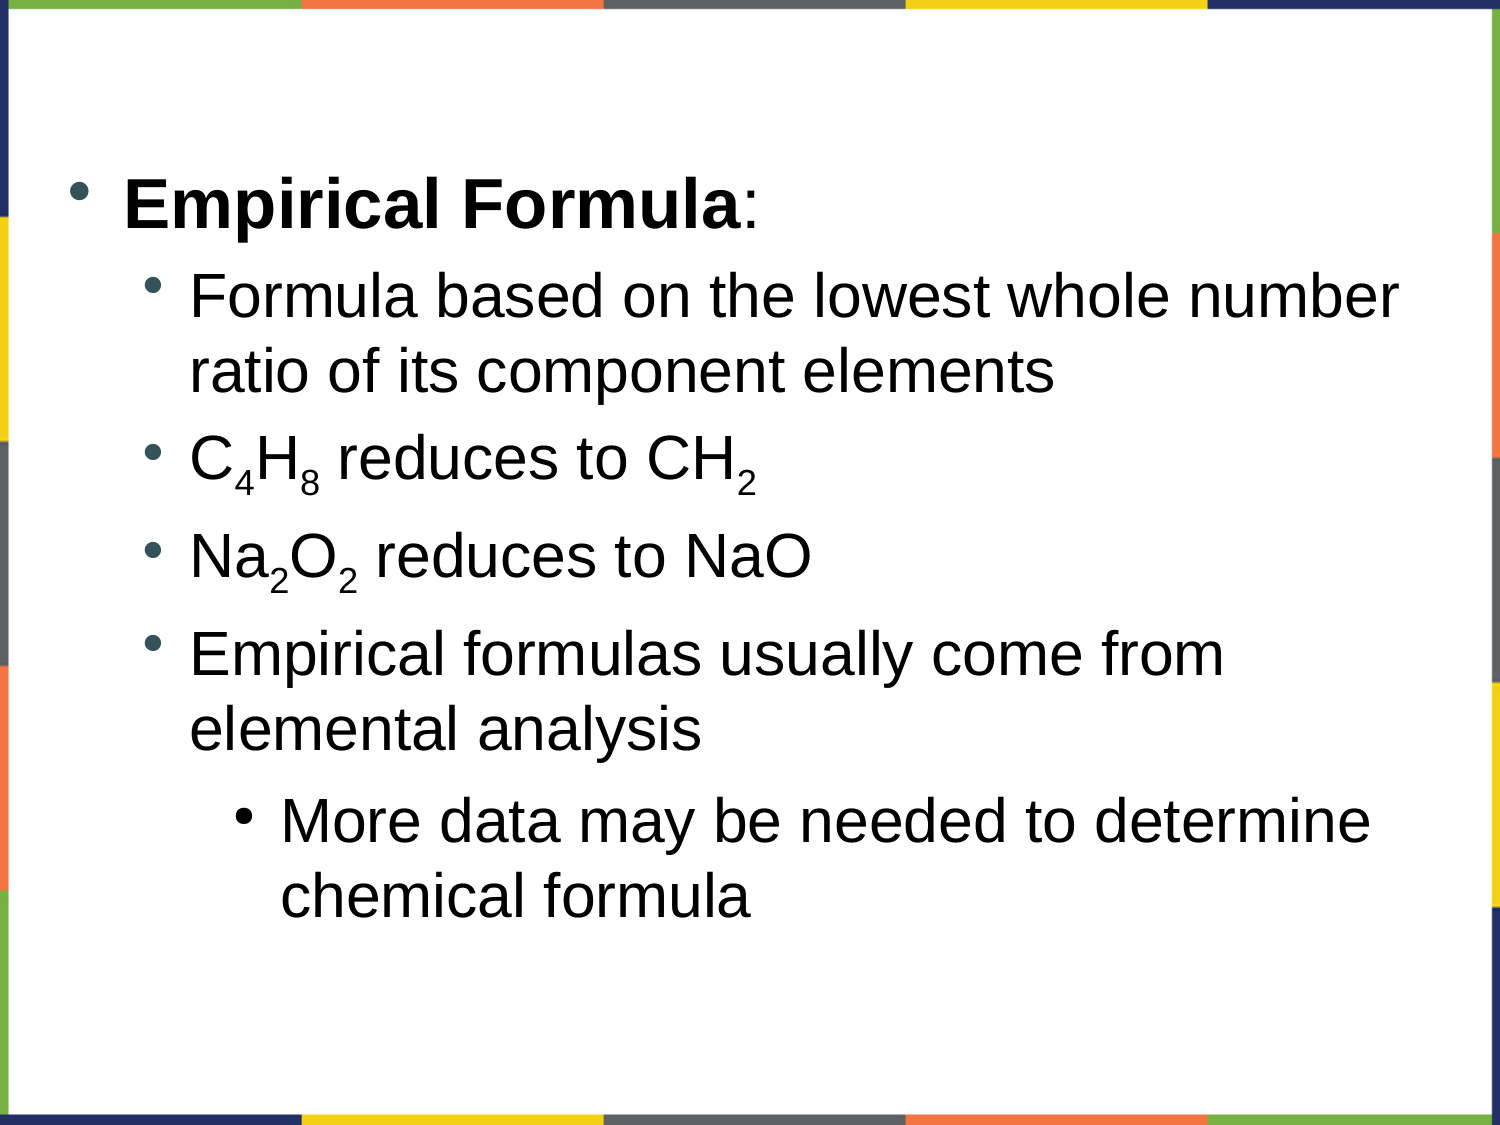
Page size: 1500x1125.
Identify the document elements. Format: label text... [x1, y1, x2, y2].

list Empirical Formula: Formula based on the lowest whole number ratio of its component elements C4H8 reduces to CH2 Na2O2 reduces to NaO Empirical formulas usually come from elemental analysis More data may be needed to determine chemical formula [52, 149, 1441, 1006]
picture [0, 0, 1500, 1125]
